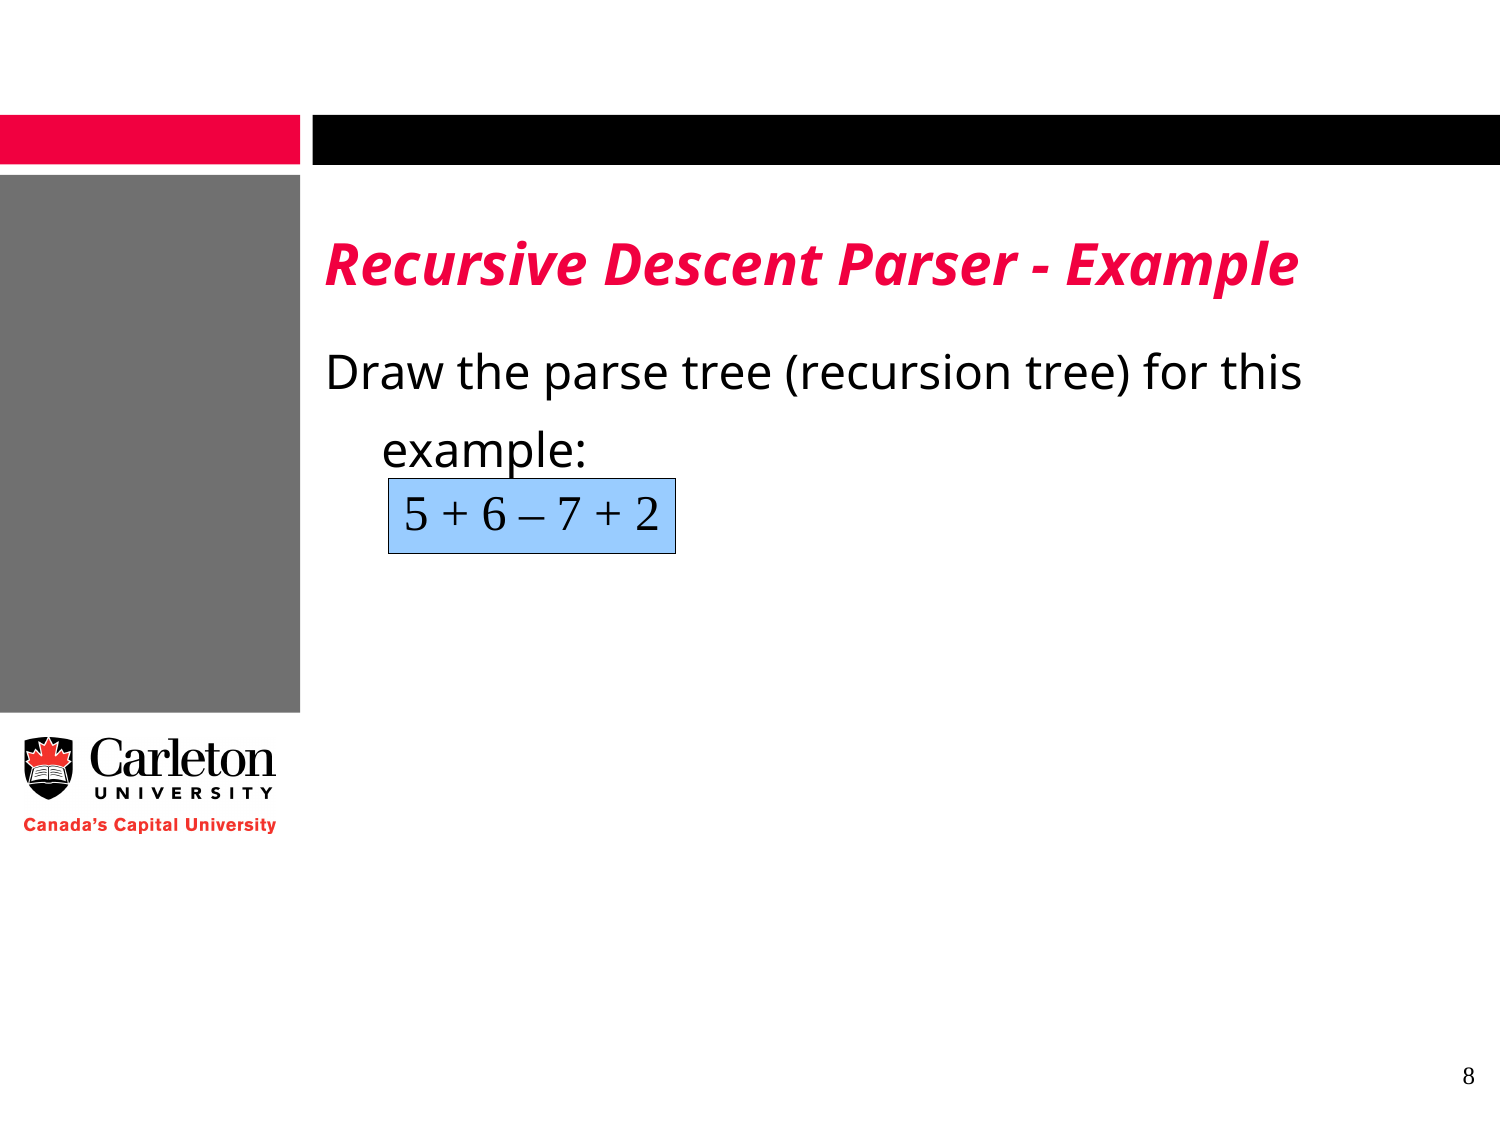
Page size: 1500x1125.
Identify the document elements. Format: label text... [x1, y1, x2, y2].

list Draw the parse tree (recursion tree) for this example: [324, 324, 1450, 1036]
title Recursive Descent Parser - Example [324, 187, 1450, 324]
picture [24, 737, 276, 834]
